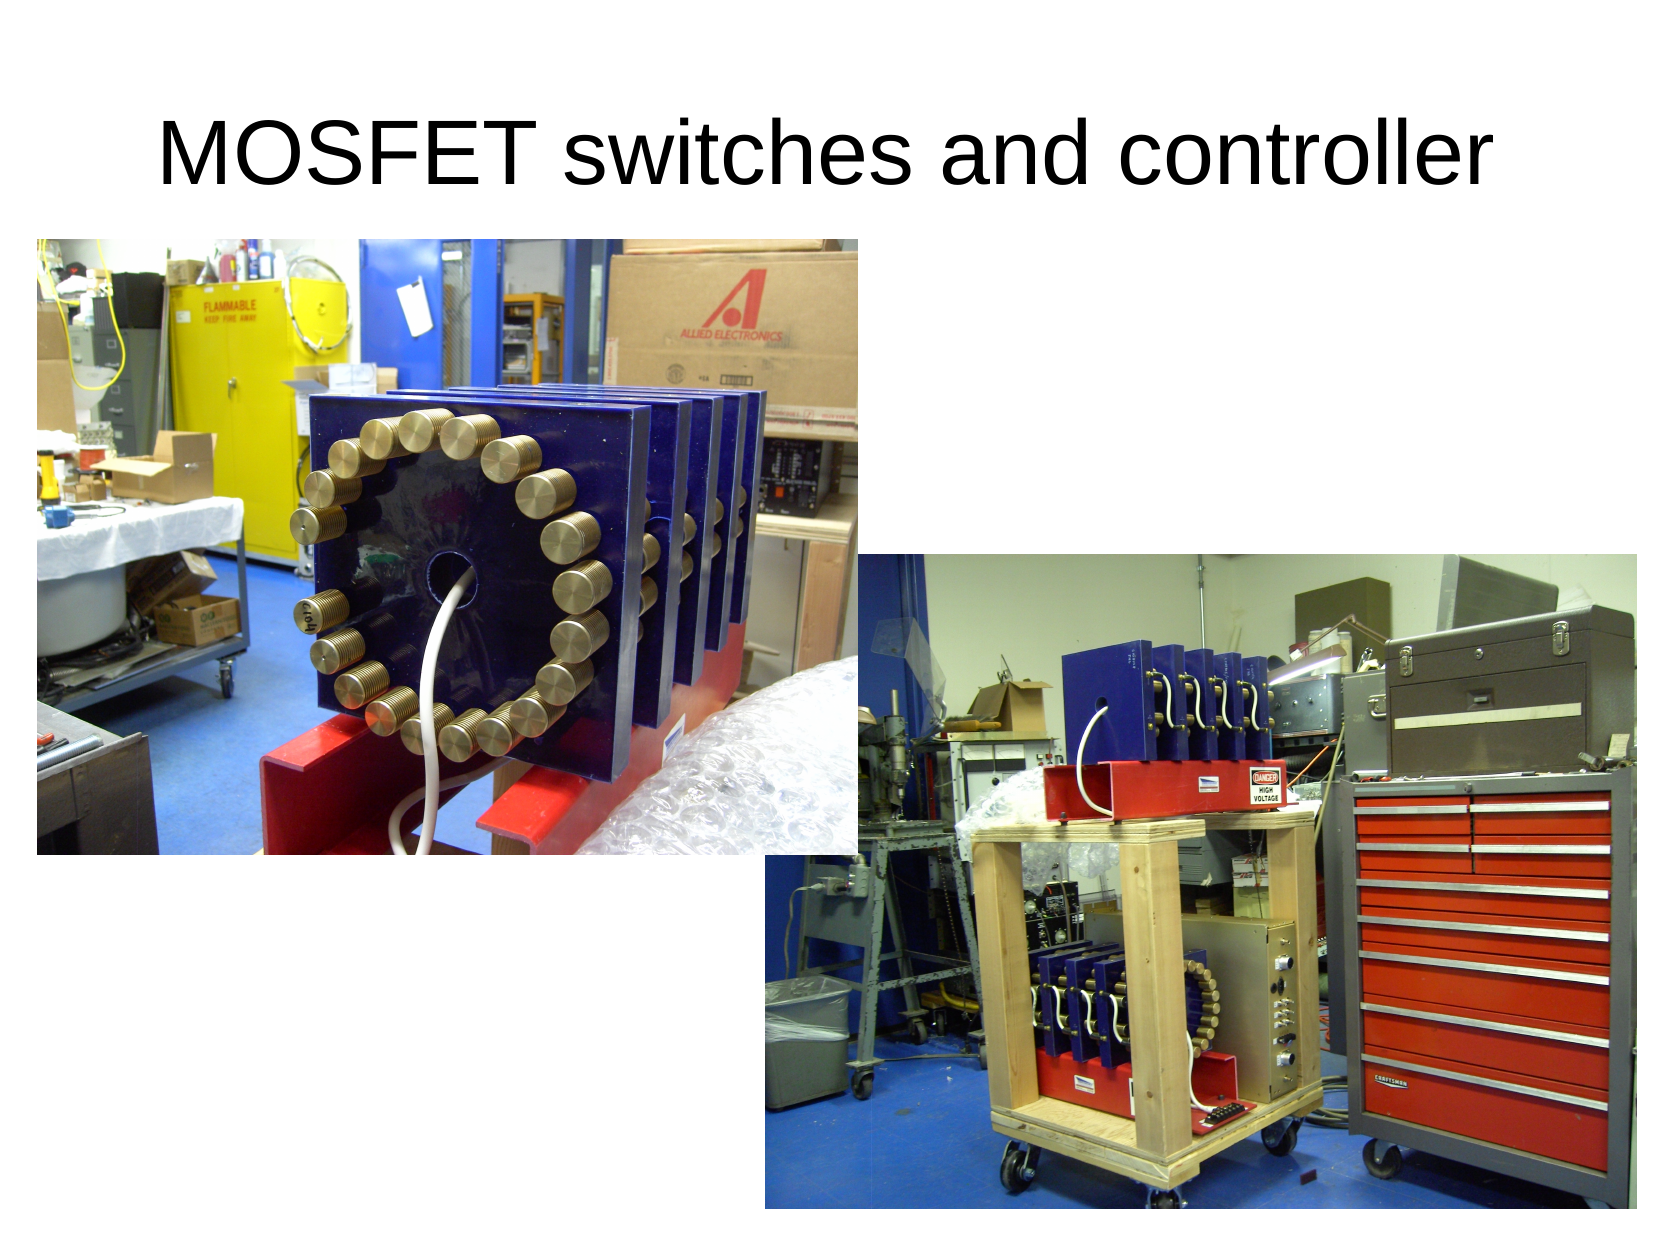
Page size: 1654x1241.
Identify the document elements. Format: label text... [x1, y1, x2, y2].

title MOSFET switches and controller [82, 49, 1571, 257]
picture [37, 239, 1637, 1209]
